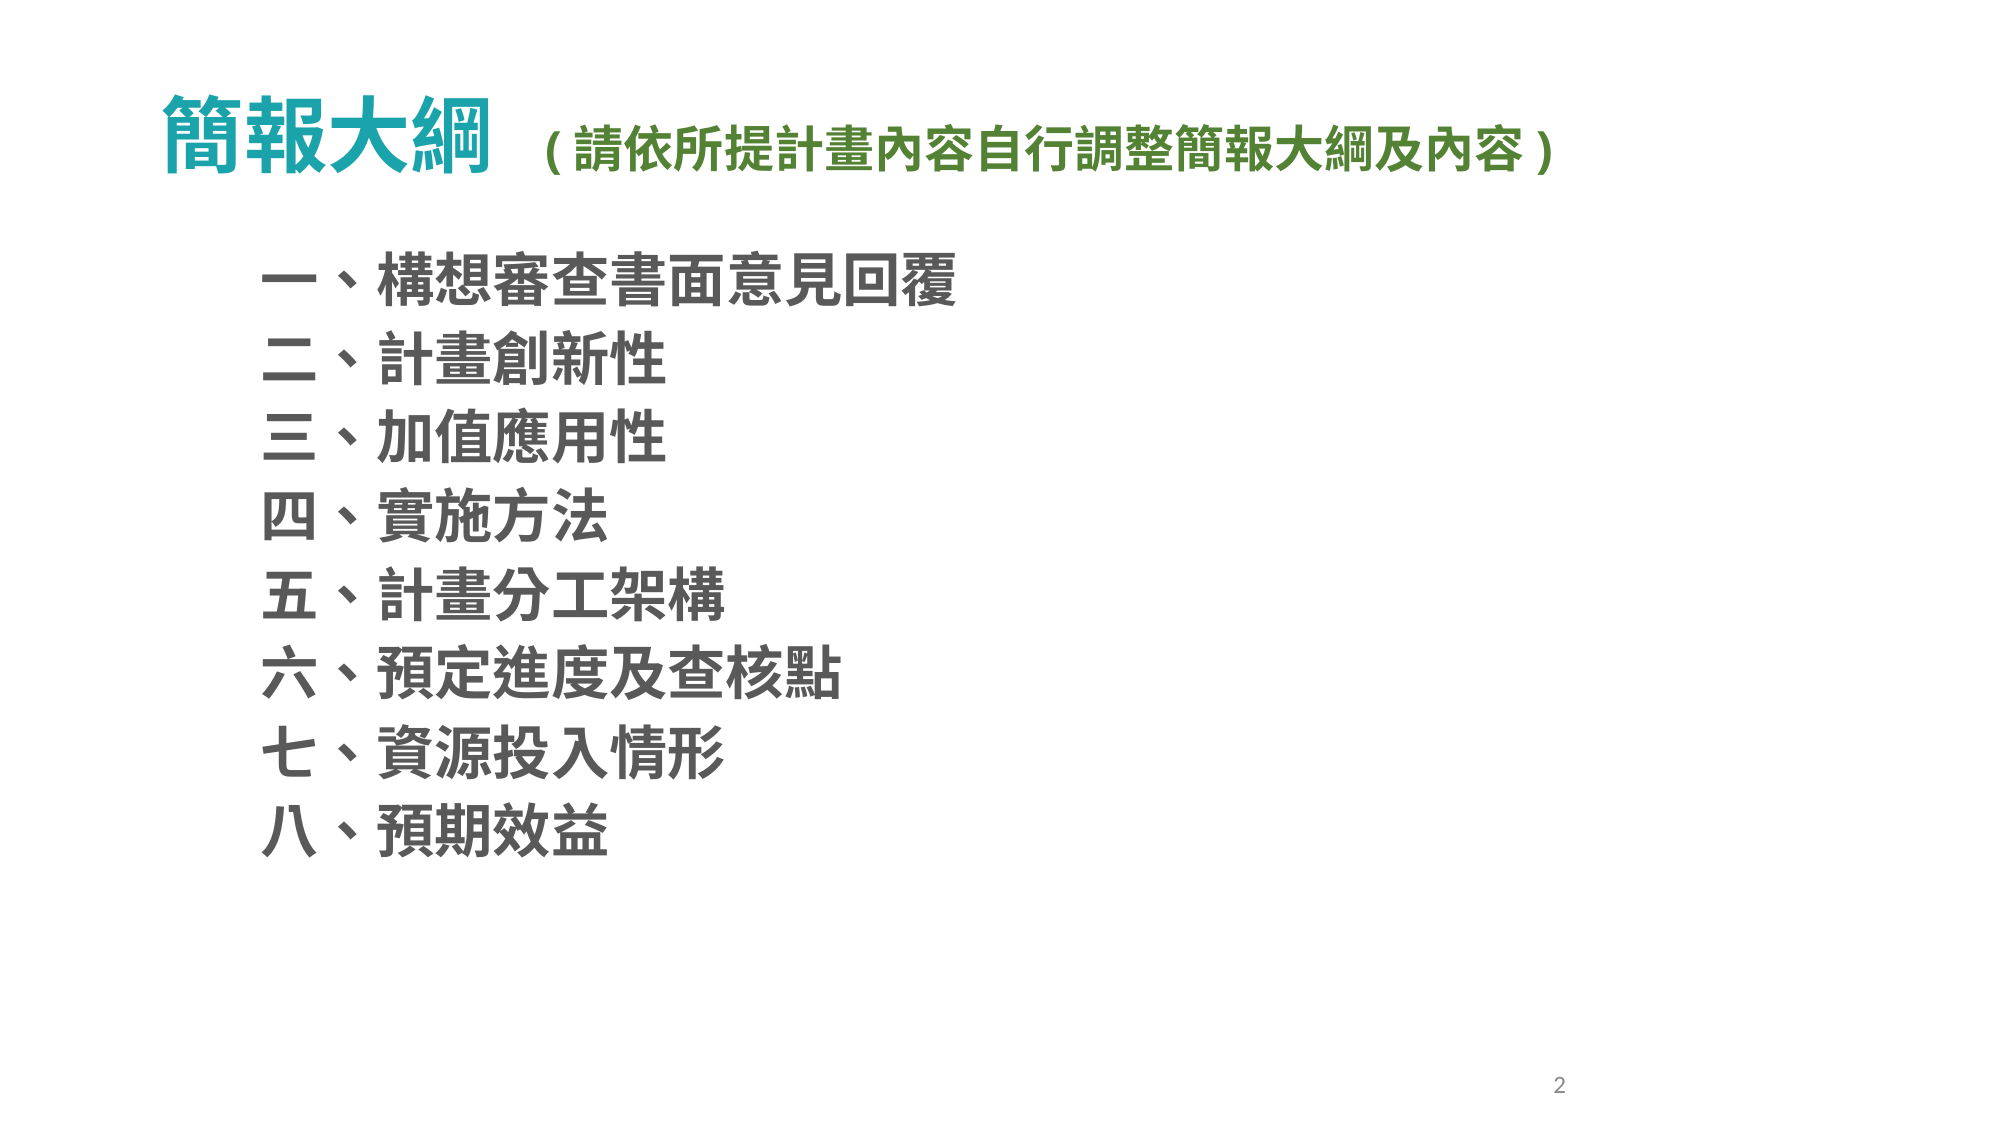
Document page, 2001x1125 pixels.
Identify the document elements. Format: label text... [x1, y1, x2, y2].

text_box 簡報大綱 [145, 76, 1371, 221]
text_box 2 [1538, 1053, 1989, 1114]
text_box 一、構想審查書面意見回覆 二、計畫創新性 三、加值應用性 四、實施方法 五、計畫分工架構 六、預定進度及查核點 七、資源投入情形 八、預期效益 [245, 243, 1471, 1043]
text_box (請依所提計畫內容自行調整簡報大綱及內容) [529, 110, 1570, 187]
